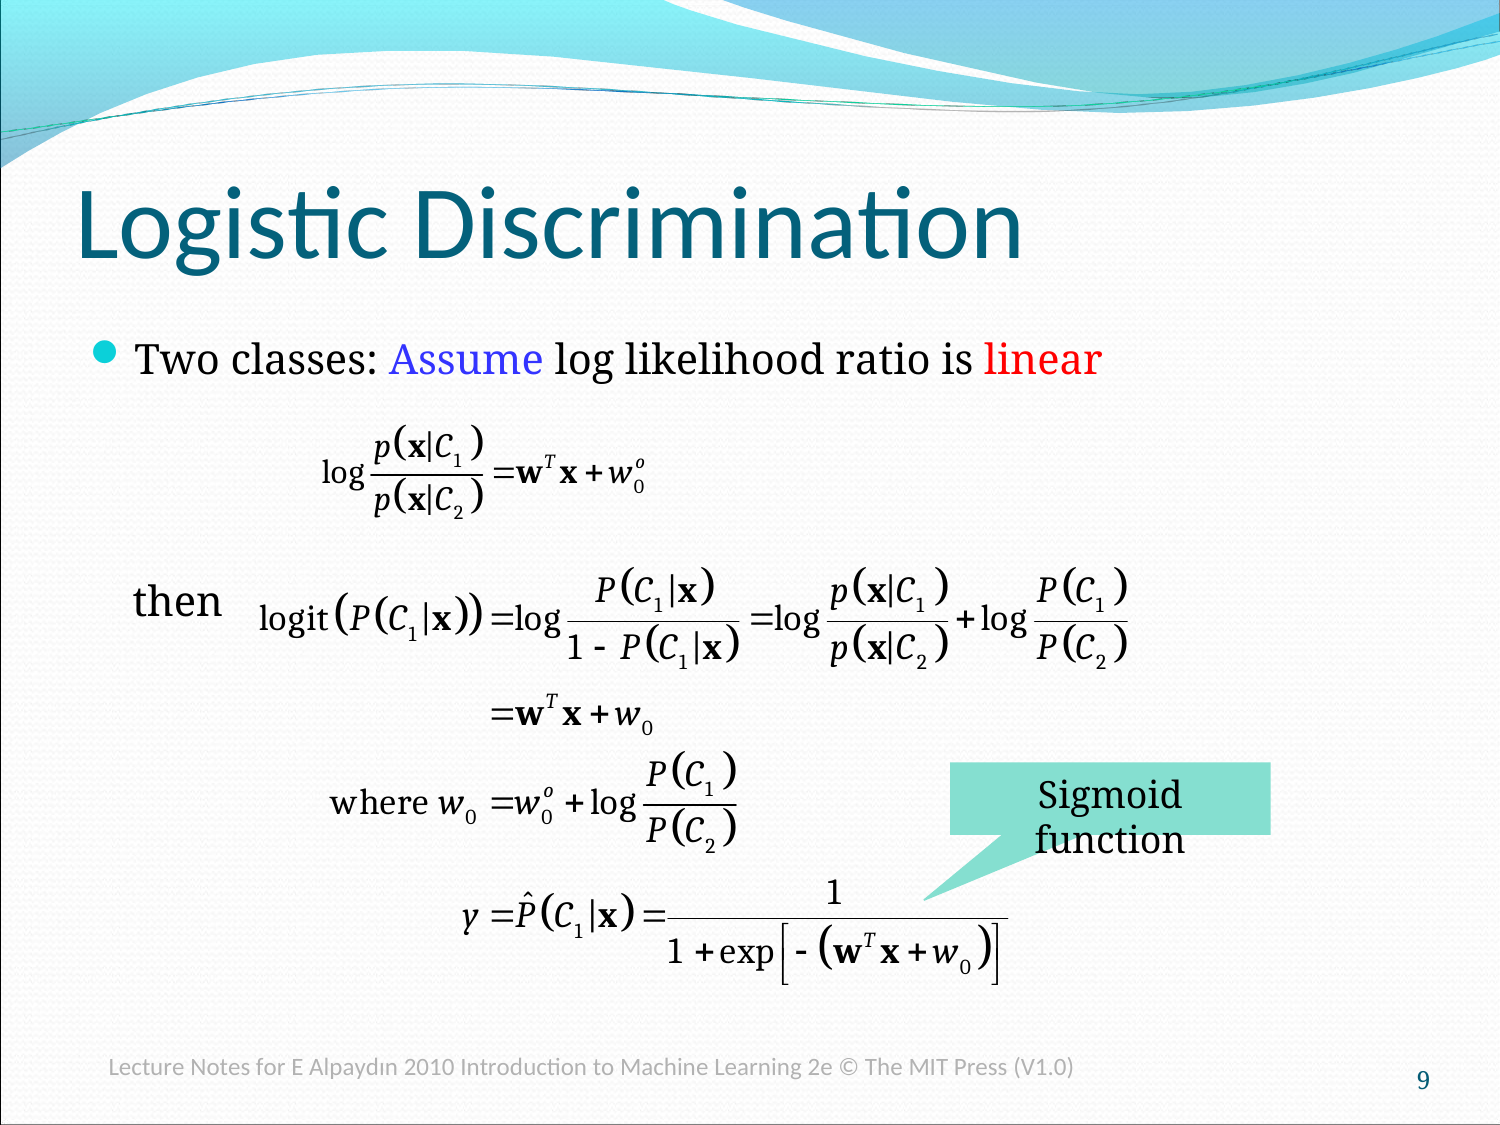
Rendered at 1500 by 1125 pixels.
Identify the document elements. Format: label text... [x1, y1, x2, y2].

text_box <number> [1080, 1023, 1431, 1099]
text_box Lecture Notes for E Alpaydın 2010 Introduction to Machine Learning 2e © The MIT Press (V1.0) [93, 1042, 1254, 1103]
chart [316, 420, 652, 533]
chart [253, 562, 1136, 993]
text_box Two classes: Assume log likelihood ratio is linear then [75, 324, 1400, 963]
text_box Sigmoid function [923, 763, 1270, 901]
chart [1056, 843, 1064, 851]
text_box Logistic Discrimination [75, 74, 1426, 279]
picture [0, 0, 1500, 1125]
